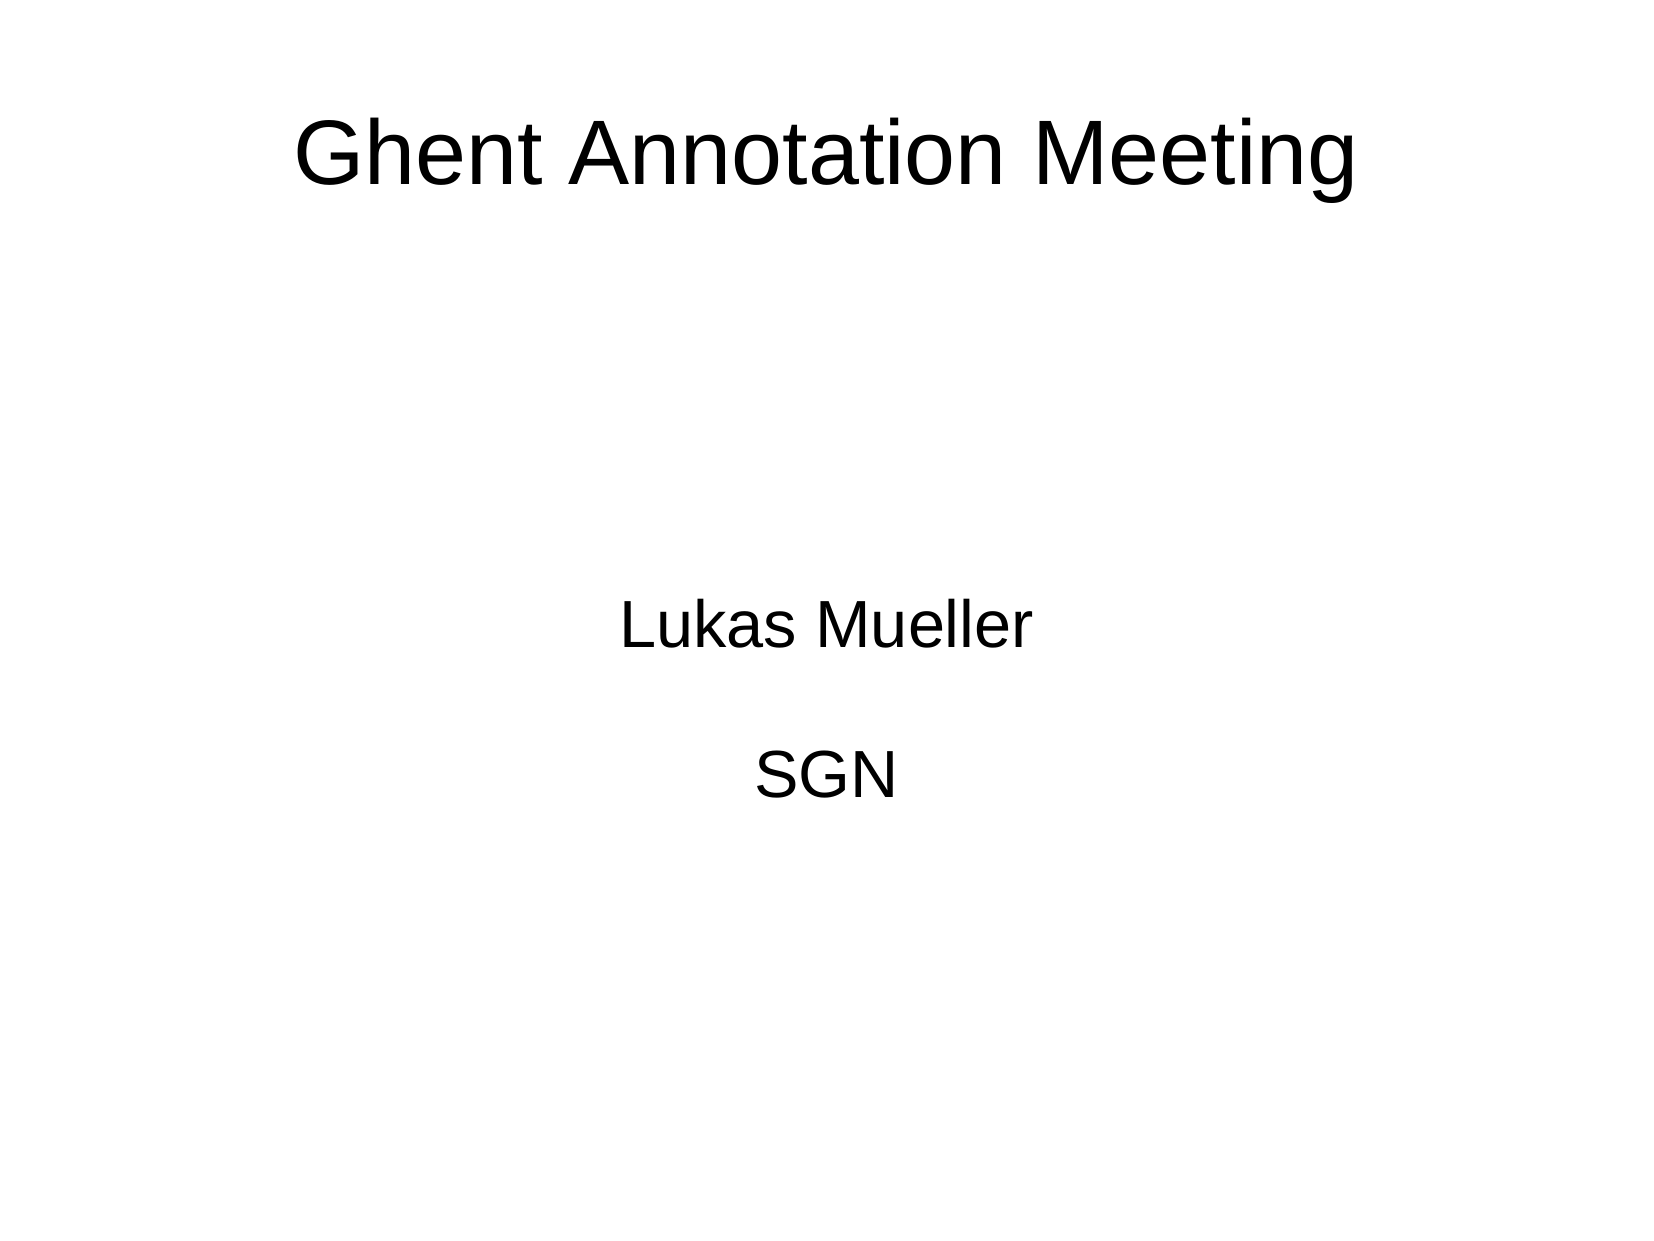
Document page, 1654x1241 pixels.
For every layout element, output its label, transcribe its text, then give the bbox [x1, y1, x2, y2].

title Ghent Annotation Meeting [82, 49, 1571, 257]
subtitle Lukas Mueller SGN [82, 290, 1571, 1109]
